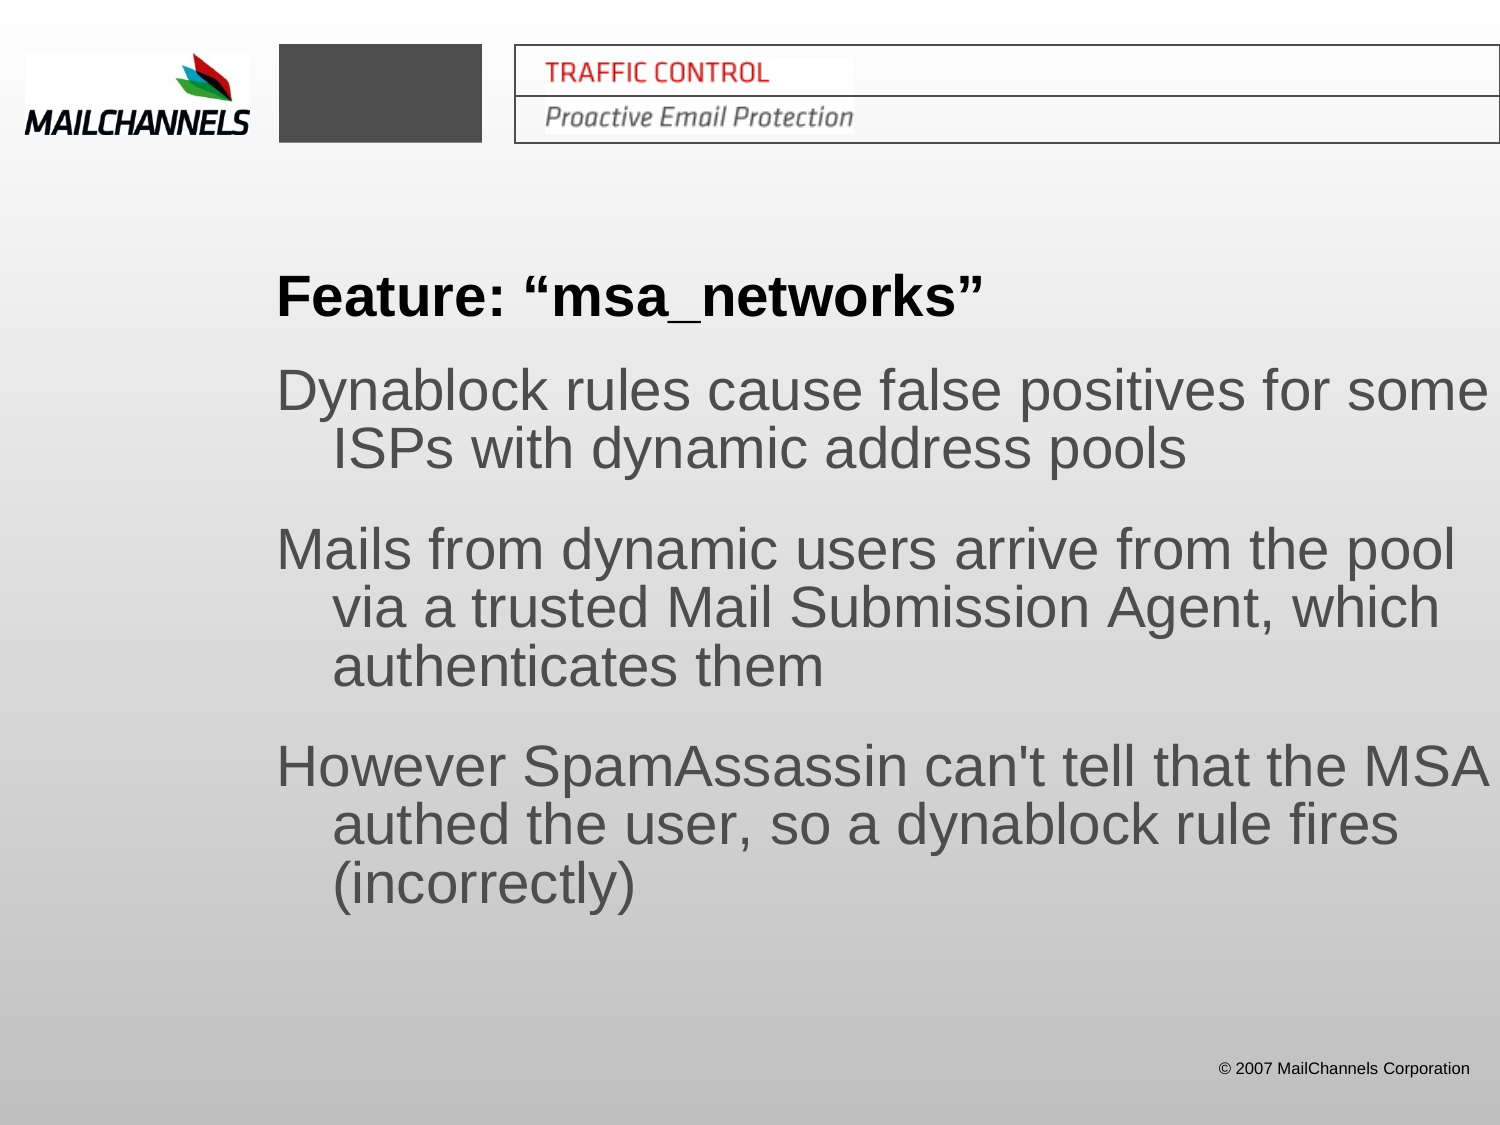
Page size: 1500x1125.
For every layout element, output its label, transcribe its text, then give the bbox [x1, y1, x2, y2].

list Dynablock rules cause false positives for some ISPs with dynamic address pools Mails from dynamic users arrive from the pool via a trusted Mail Submission Agent, which authenticates them However SpamAssassin can't tell that the MSA authed the user, so a dynablock rule fires (incorrectly) [276, 363, 1500, 962]
title Feature: “msa_networks” [276, 248, 1500, 349]
picture [545, 58, 854, 95]
picture [24, 53, 250, 135]
picture [545, 97, 854, 134]
